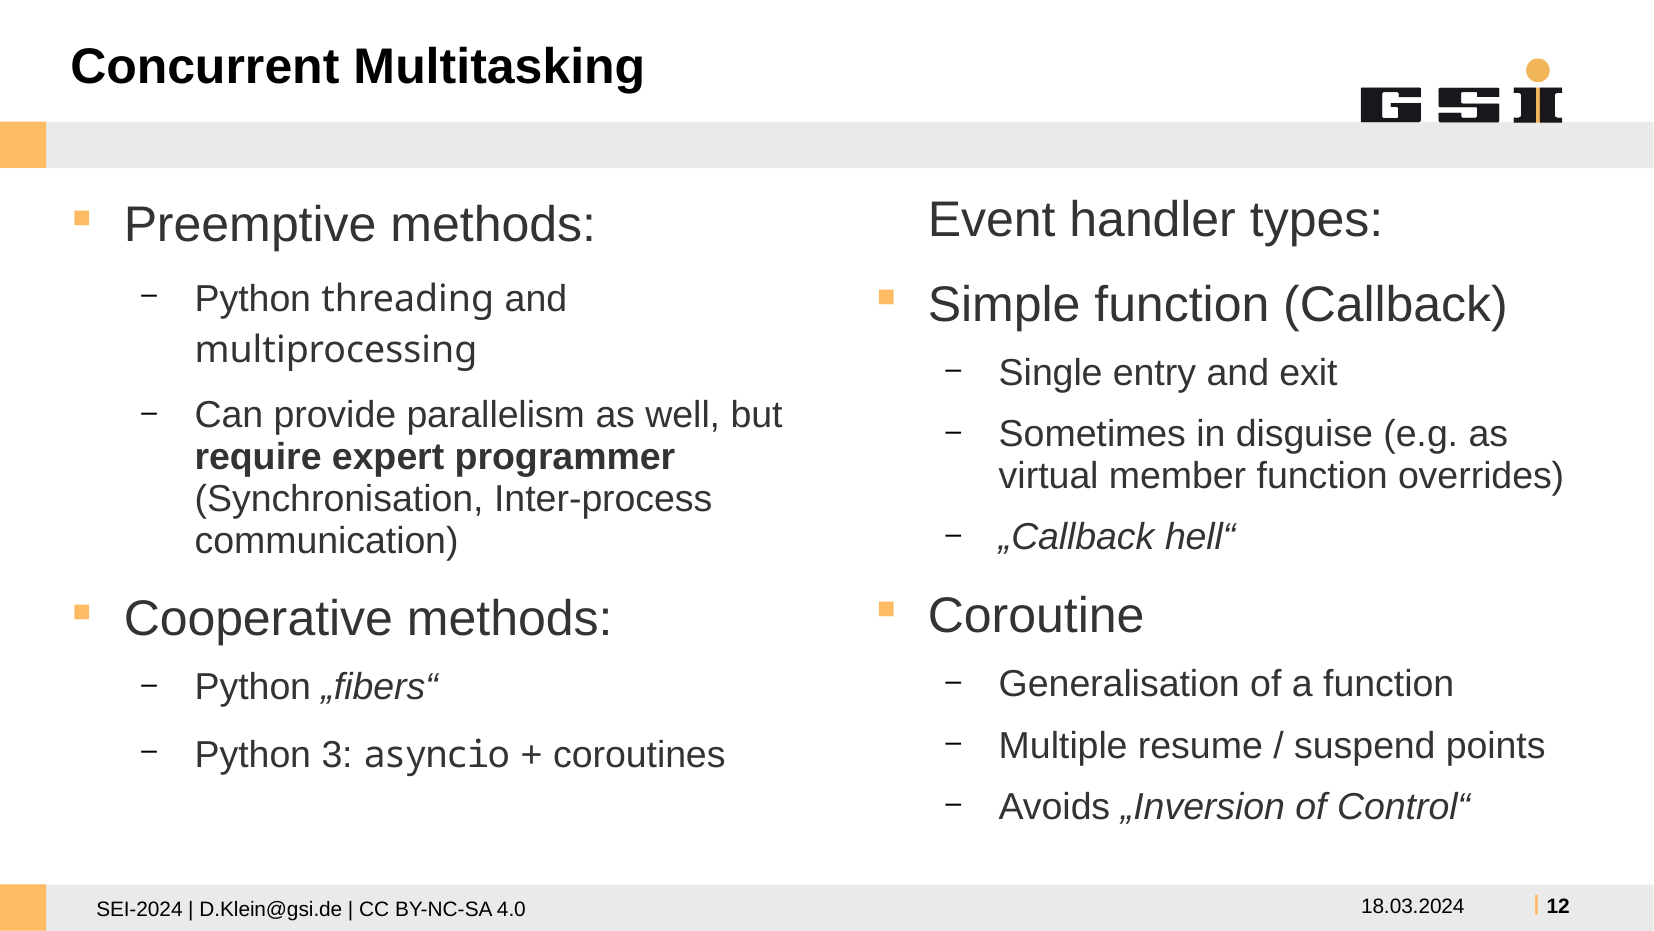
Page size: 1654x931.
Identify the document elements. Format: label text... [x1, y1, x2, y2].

list Event handler types: Simple function (Callback) Single entry and exit Sometimes in disguise (e.g. as virtual member function overrides) „Callback hell“ Coroutine Generalisation of a function Multiple resume / suspend points Avoids „Inversion of Control“ [857, 190, 1596, 856]
picture [1359, 56, 1564, 125]
title Concurrent Multitasking [70, 10, 1296, 123]
list Preemptive methods: Python threading and multiprocessing Can provide parallelism as well, but require expert programmer (Synchronisation, Inter-process communication) Cooperative methods: Python „fibers“ Python 3: asyncio + coroutines [52, 196, 792, 862]
